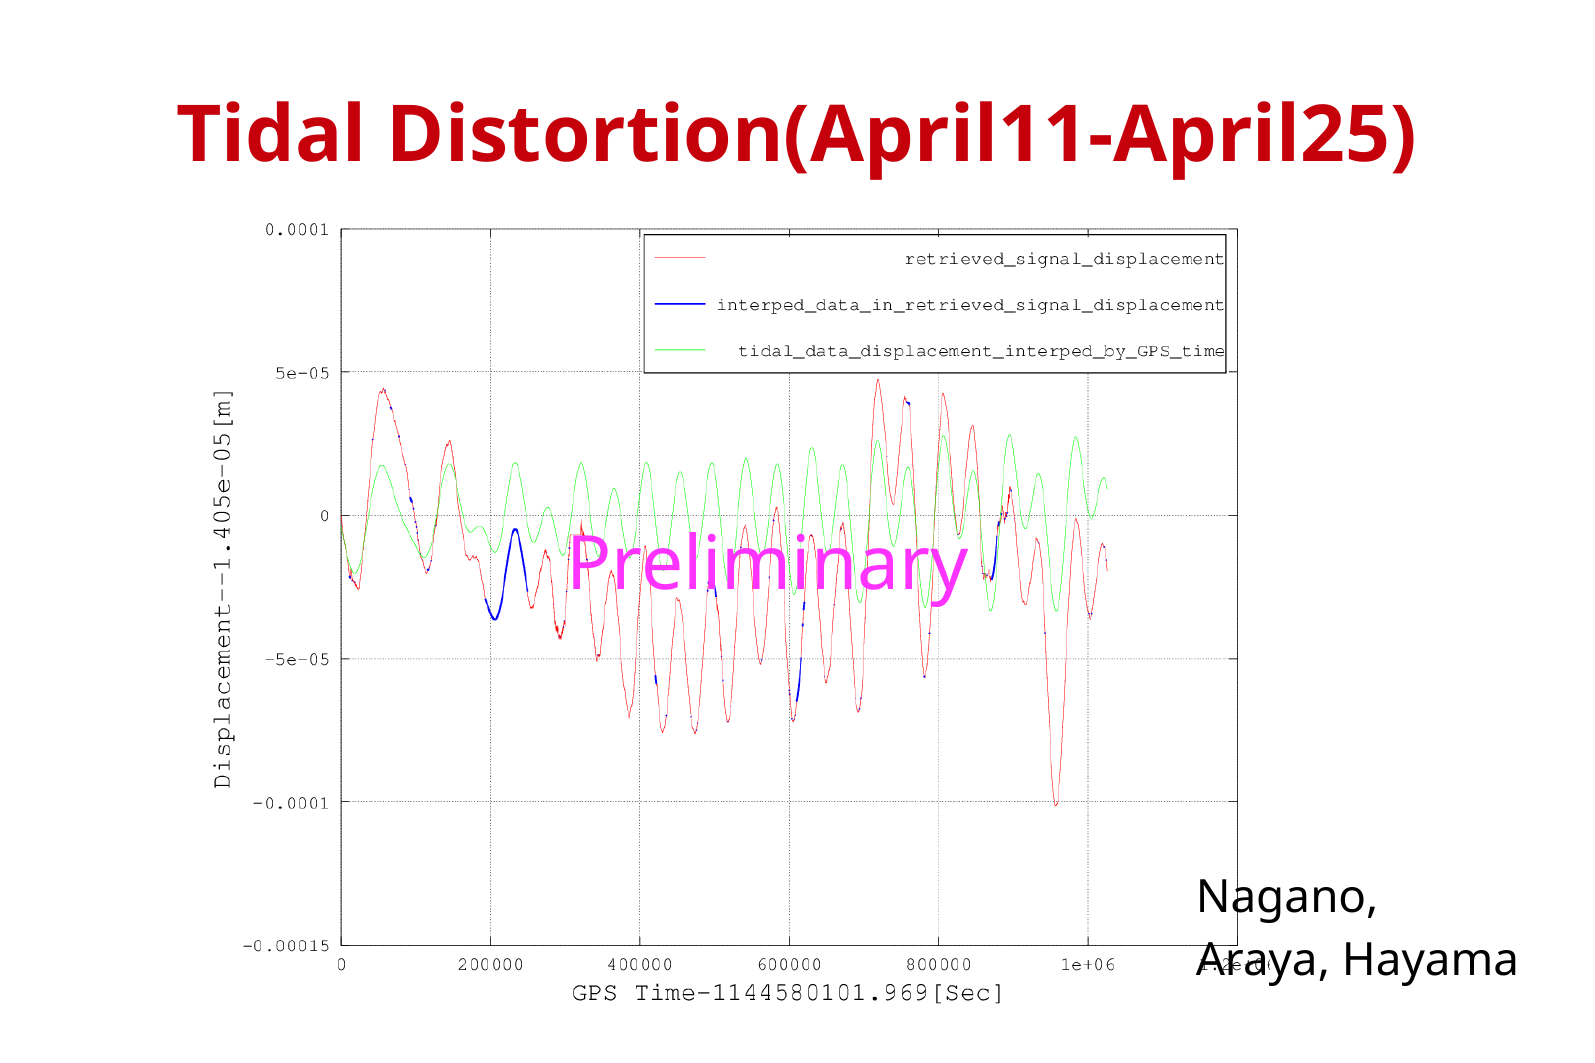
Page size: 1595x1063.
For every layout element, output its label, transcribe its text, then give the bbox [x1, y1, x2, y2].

picture [206, 206, 1270, 502]
title Tidal Distortion(April11-April25) [79, 42, 1515, 220]
picture [206, 607, 1270, 1004]
text_box Preliminary [147, 502, 1388, 607]
text_box Nagano, Araya, Hayama [1181, 856, 1536, 982]
